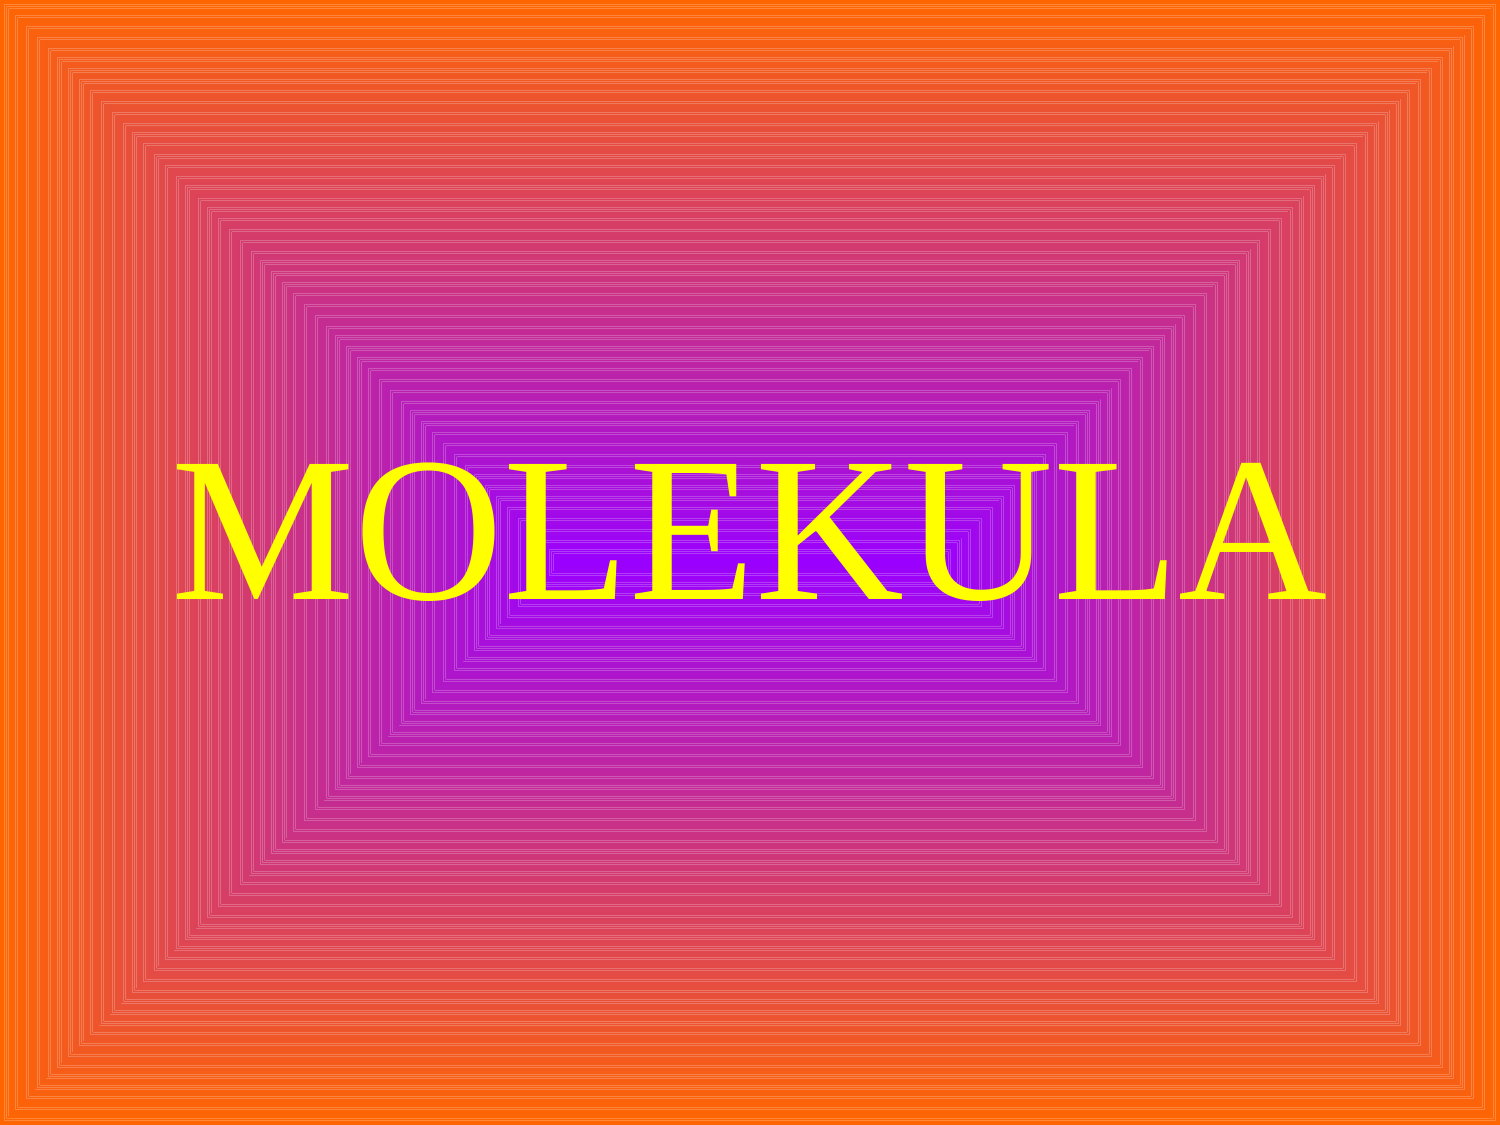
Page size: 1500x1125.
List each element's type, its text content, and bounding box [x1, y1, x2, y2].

text_box MOLEKULA [0, 385, 1500, 649]
